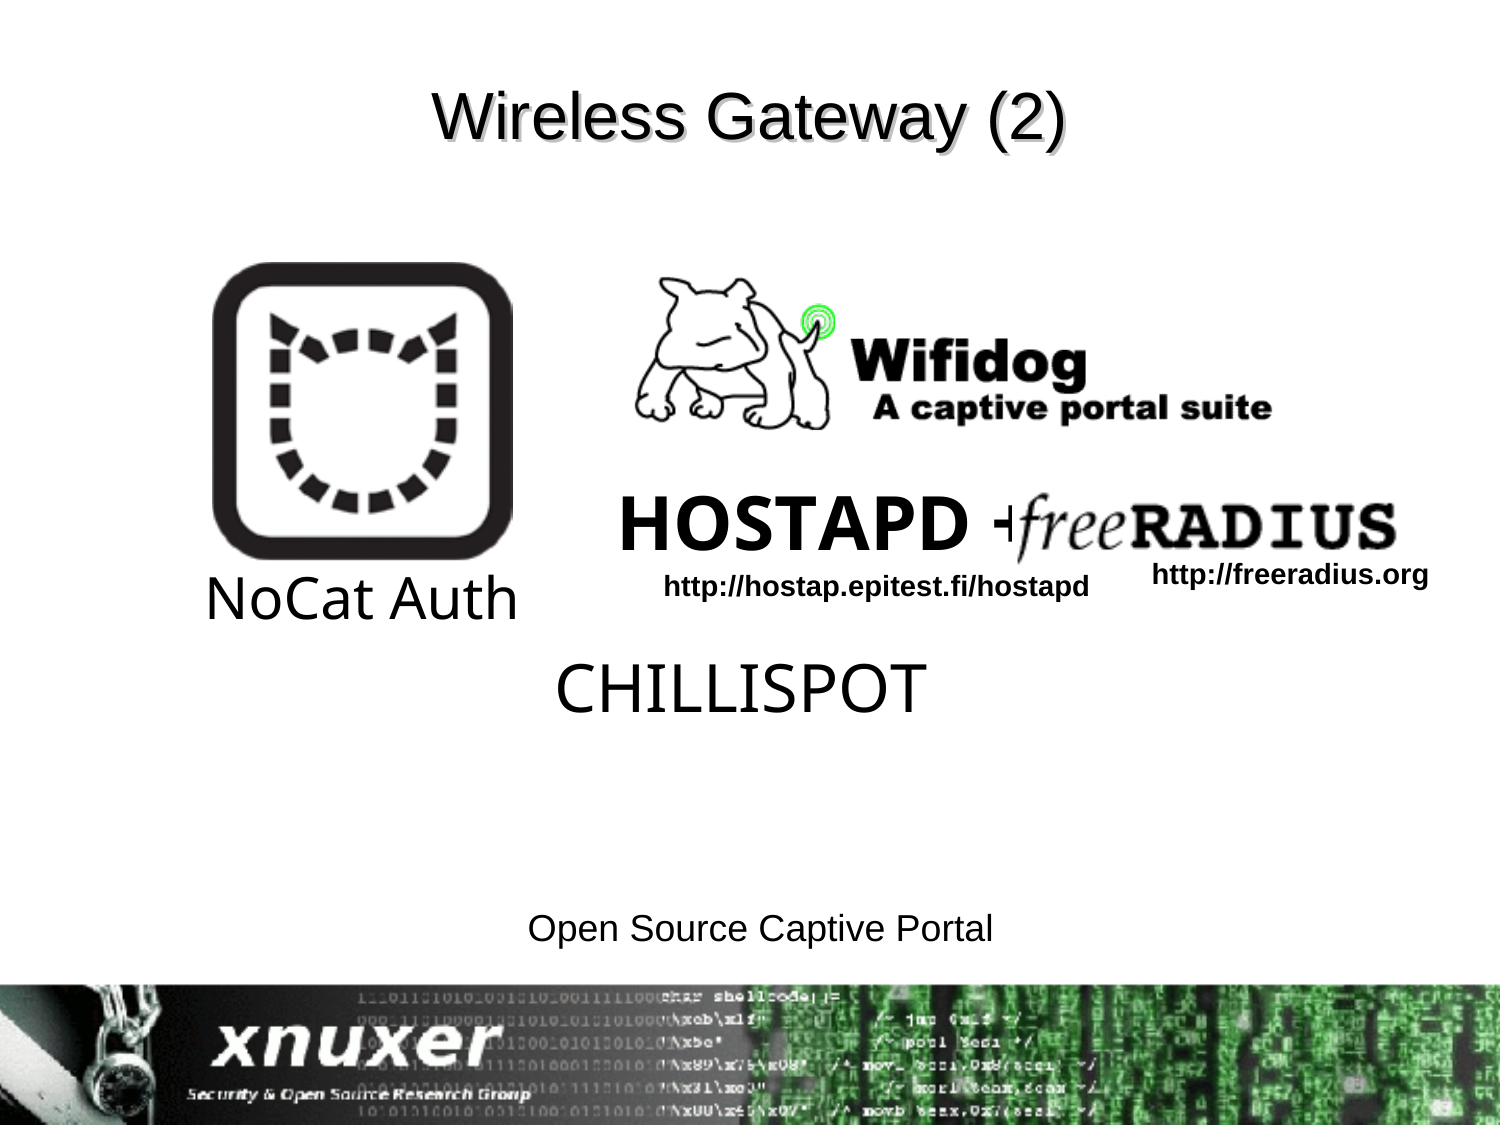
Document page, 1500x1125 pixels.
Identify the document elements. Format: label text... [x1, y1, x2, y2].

text_box NoCat Auth [189, 549, 535, 645]
text_box CHILLISPOT [539, 633, 944, 740]
text_box Open Source Captive Portal [513, 900, 1009, 958]
text_box HOSTAPD + [601, 462, 1051, 581]
picture [0, 0, 1500, 1125]
text_box http://freeradius.org [1136, 549, 1445, 599]
text_box http://hostap.epitest.fi/hostapd [648, 562, 1106, 611]
title Wireless Gateway (2) [75, 45, 1426, 188]
